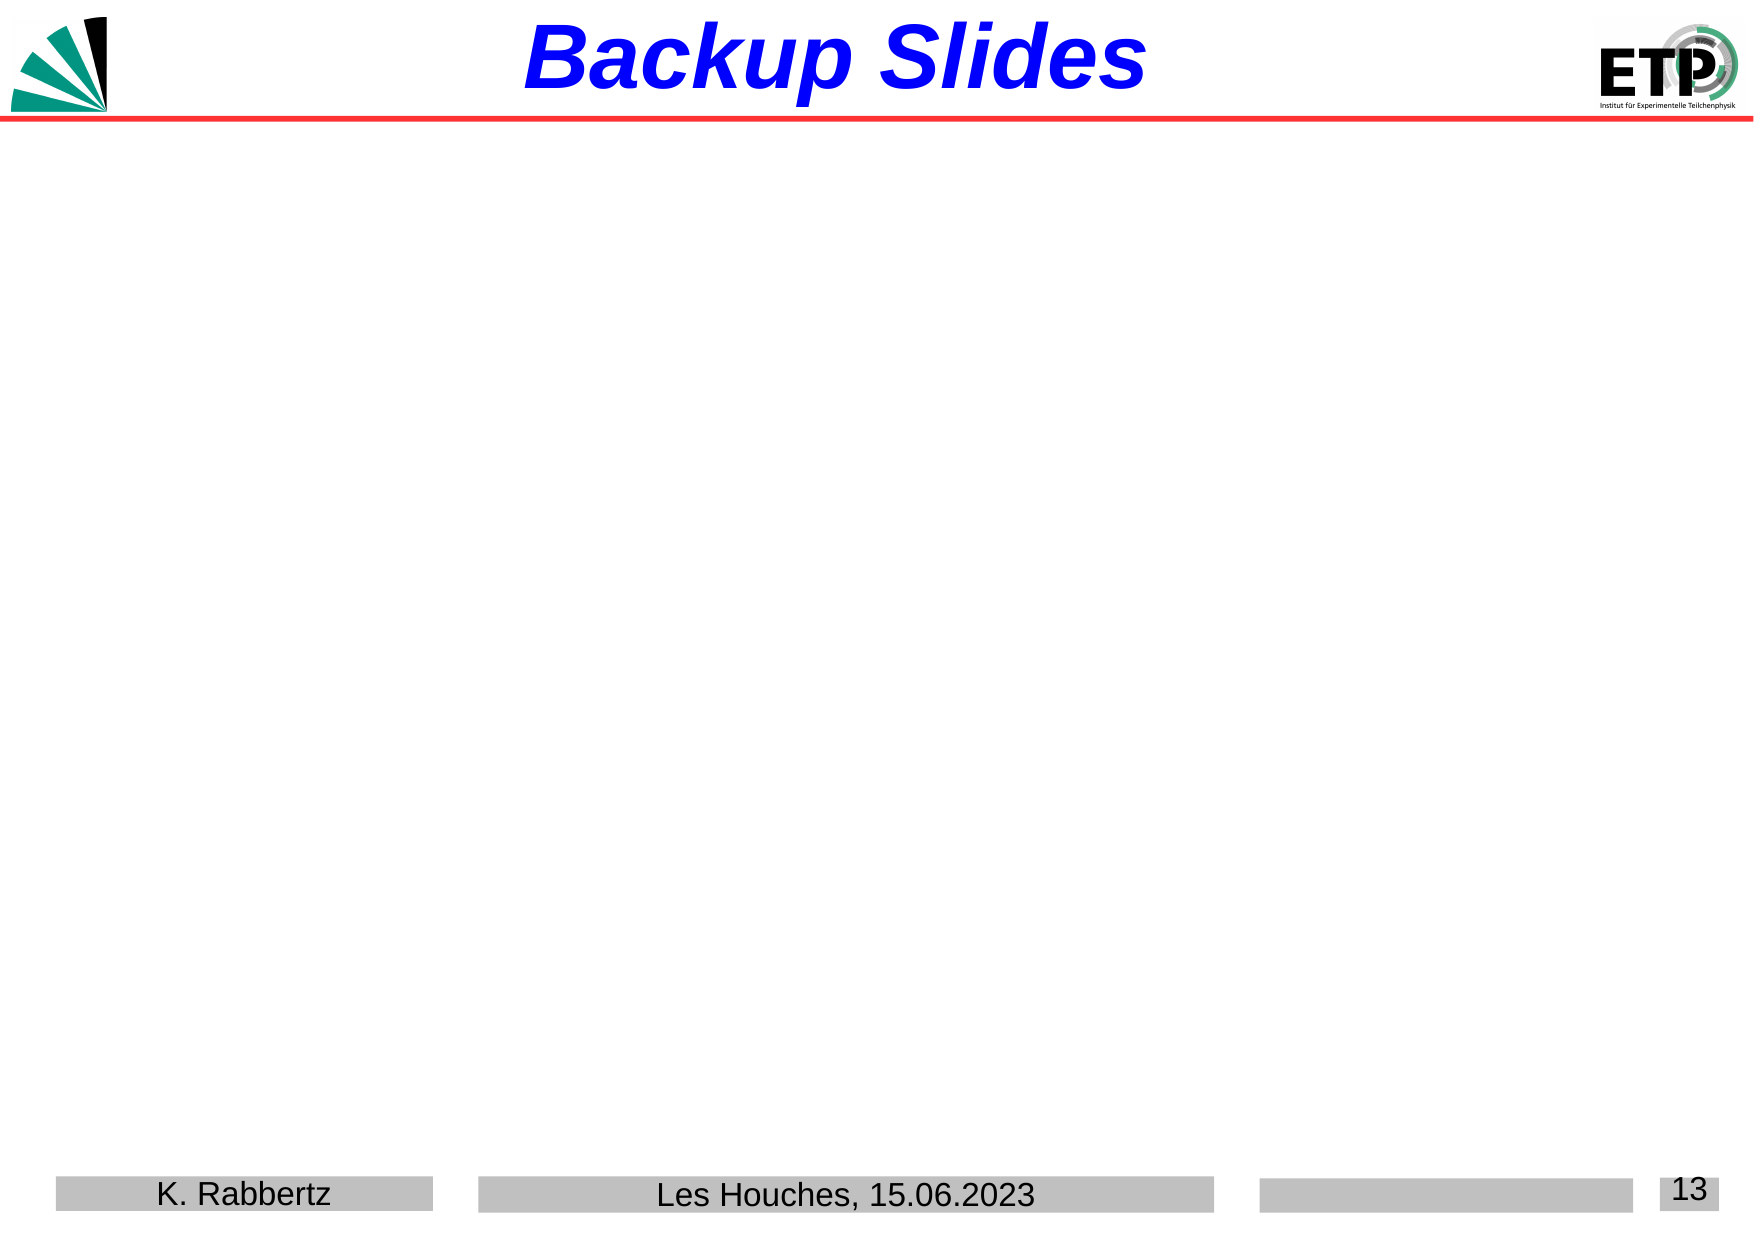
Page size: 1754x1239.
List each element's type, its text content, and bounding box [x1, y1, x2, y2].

picture [11, 17, 107, 113]
picture [1593, 17, 1745, 112]
title Backup Slides [129, 0, 1545, 114]
